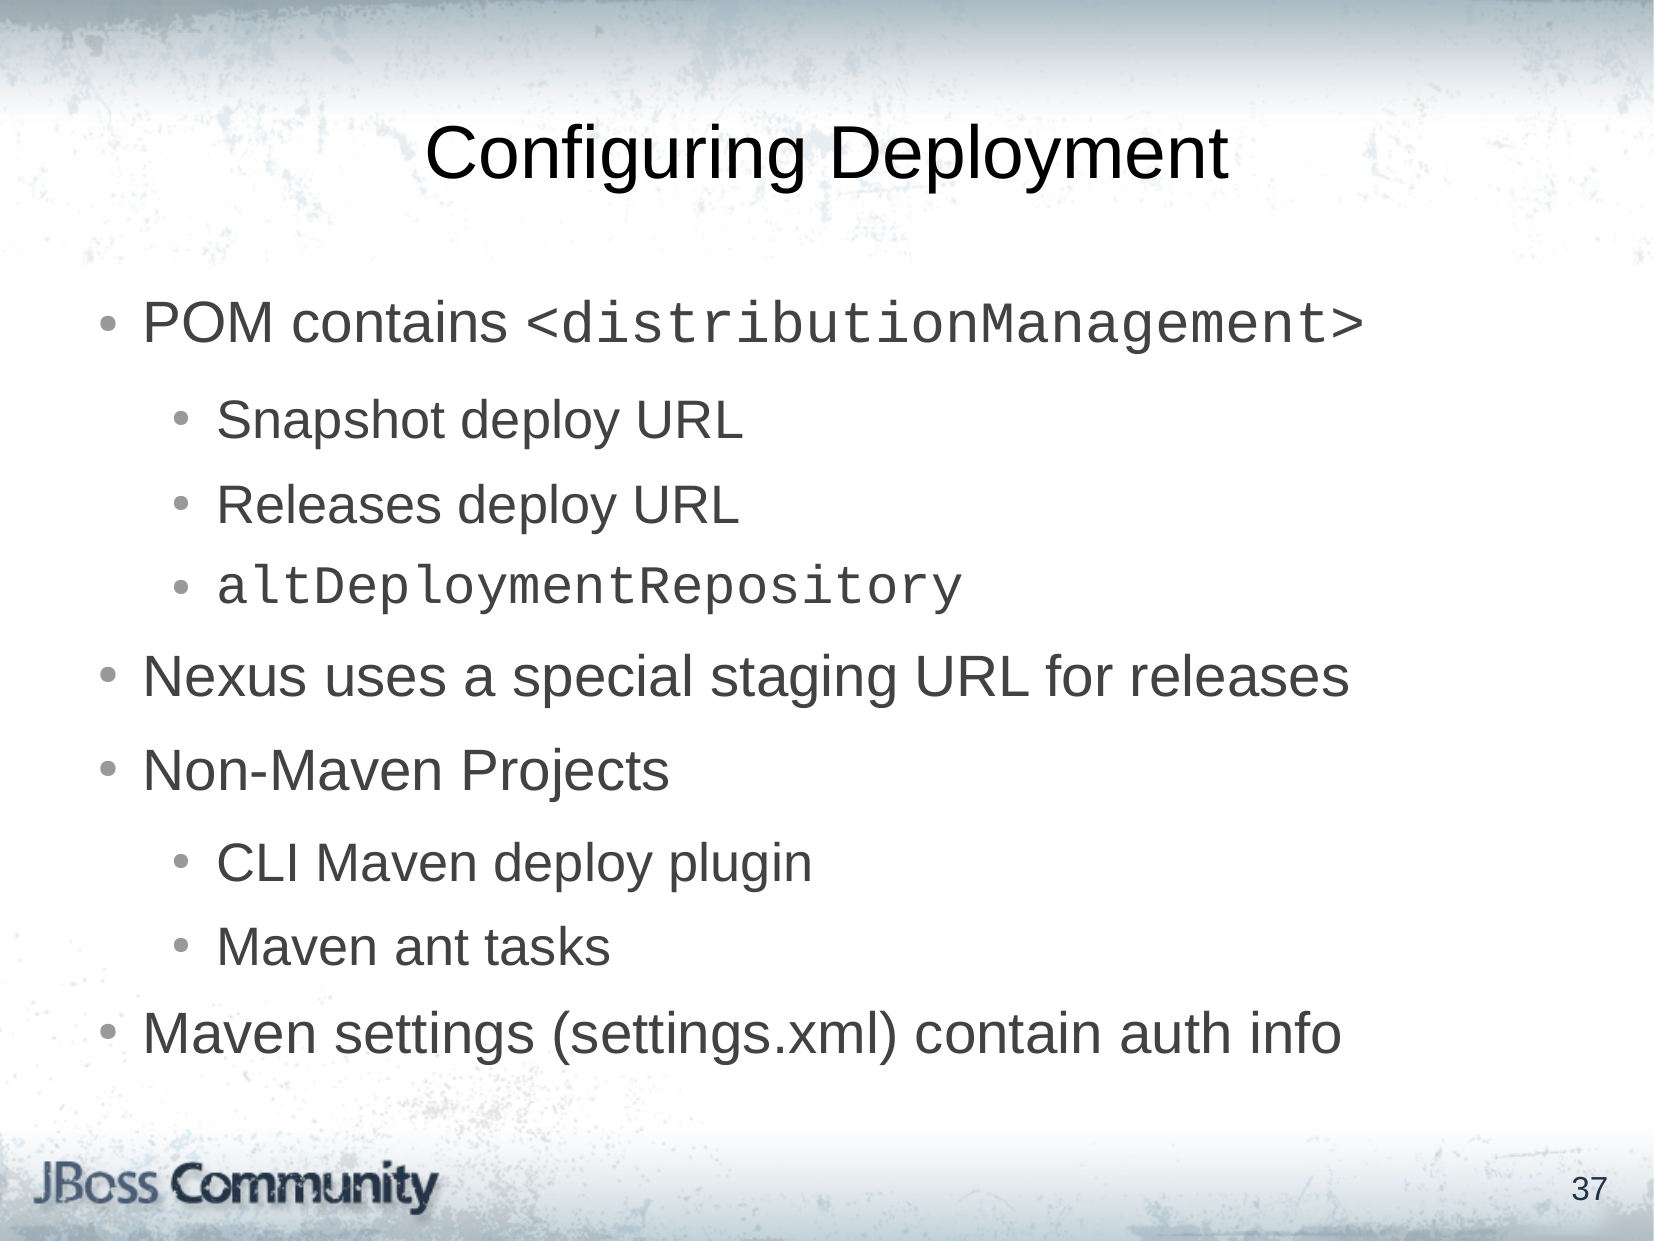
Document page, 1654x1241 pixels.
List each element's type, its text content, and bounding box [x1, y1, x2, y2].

title Configuring Deployment [82, 49, 1571, 257]
list POM contains <distributionManagement> Snapshot deploy URL Releases deploy URL altDeploymentRepository Nexus uses a special staging URL for releases Non-Maven Projects CLI Maven deploy plugin Maven ant tasks Maven settings (settings.xml) contain auth info [82, 290, 1571, 1109]
picture [0, 0, 1654, 1241]
